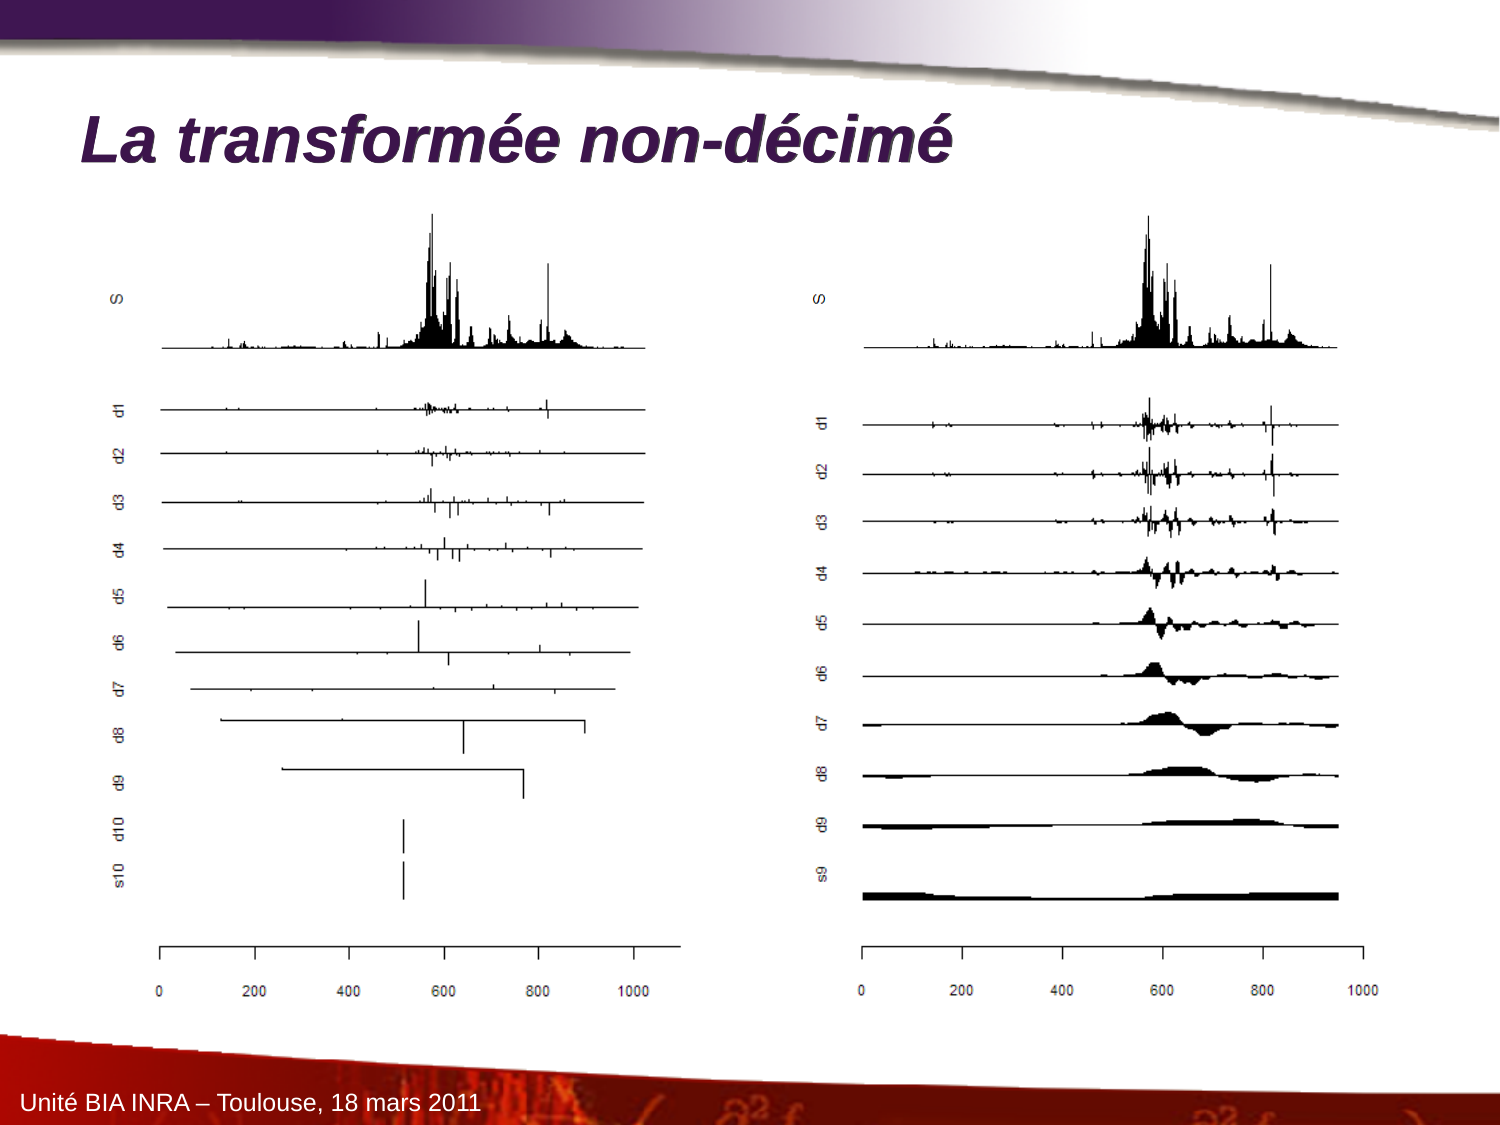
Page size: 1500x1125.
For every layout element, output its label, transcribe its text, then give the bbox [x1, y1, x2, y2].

picture [0, 1022, 1500, 1125]
picture [0, 0, 1500, 154]
picture [154, 206, 651, 359]
title La transformée non-décimé [80, 102, 1012, 177]
picture [800, 383, 1391, 1017]
picture [102, 378, 696, 1017]
picture [807, 284, 831, 312]
picture [104, 284, 129, 312]
picture [854, 208, 1345, 356]
